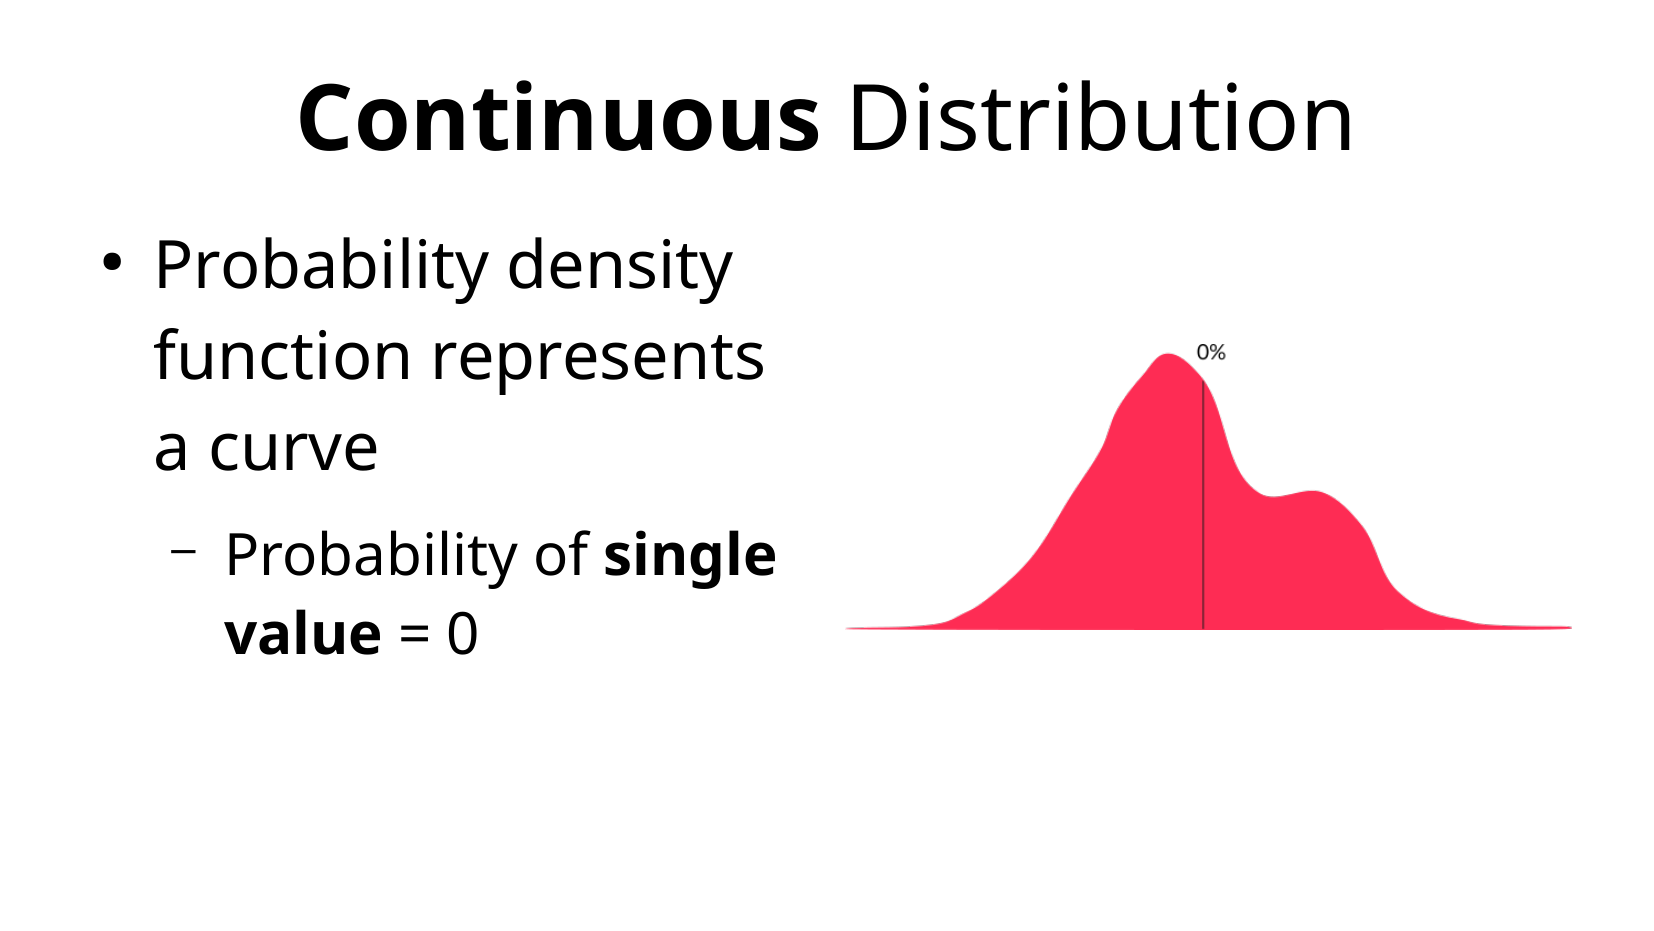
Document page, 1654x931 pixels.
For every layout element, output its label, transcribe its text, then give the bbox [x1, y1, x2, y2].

picture [845, 344, 1572, 631]
title Continuous Distribution [82, 37, 1571, 193]
list Probability density function represents a curve Probability of single value = 0 [82, 217, 809, 758]
